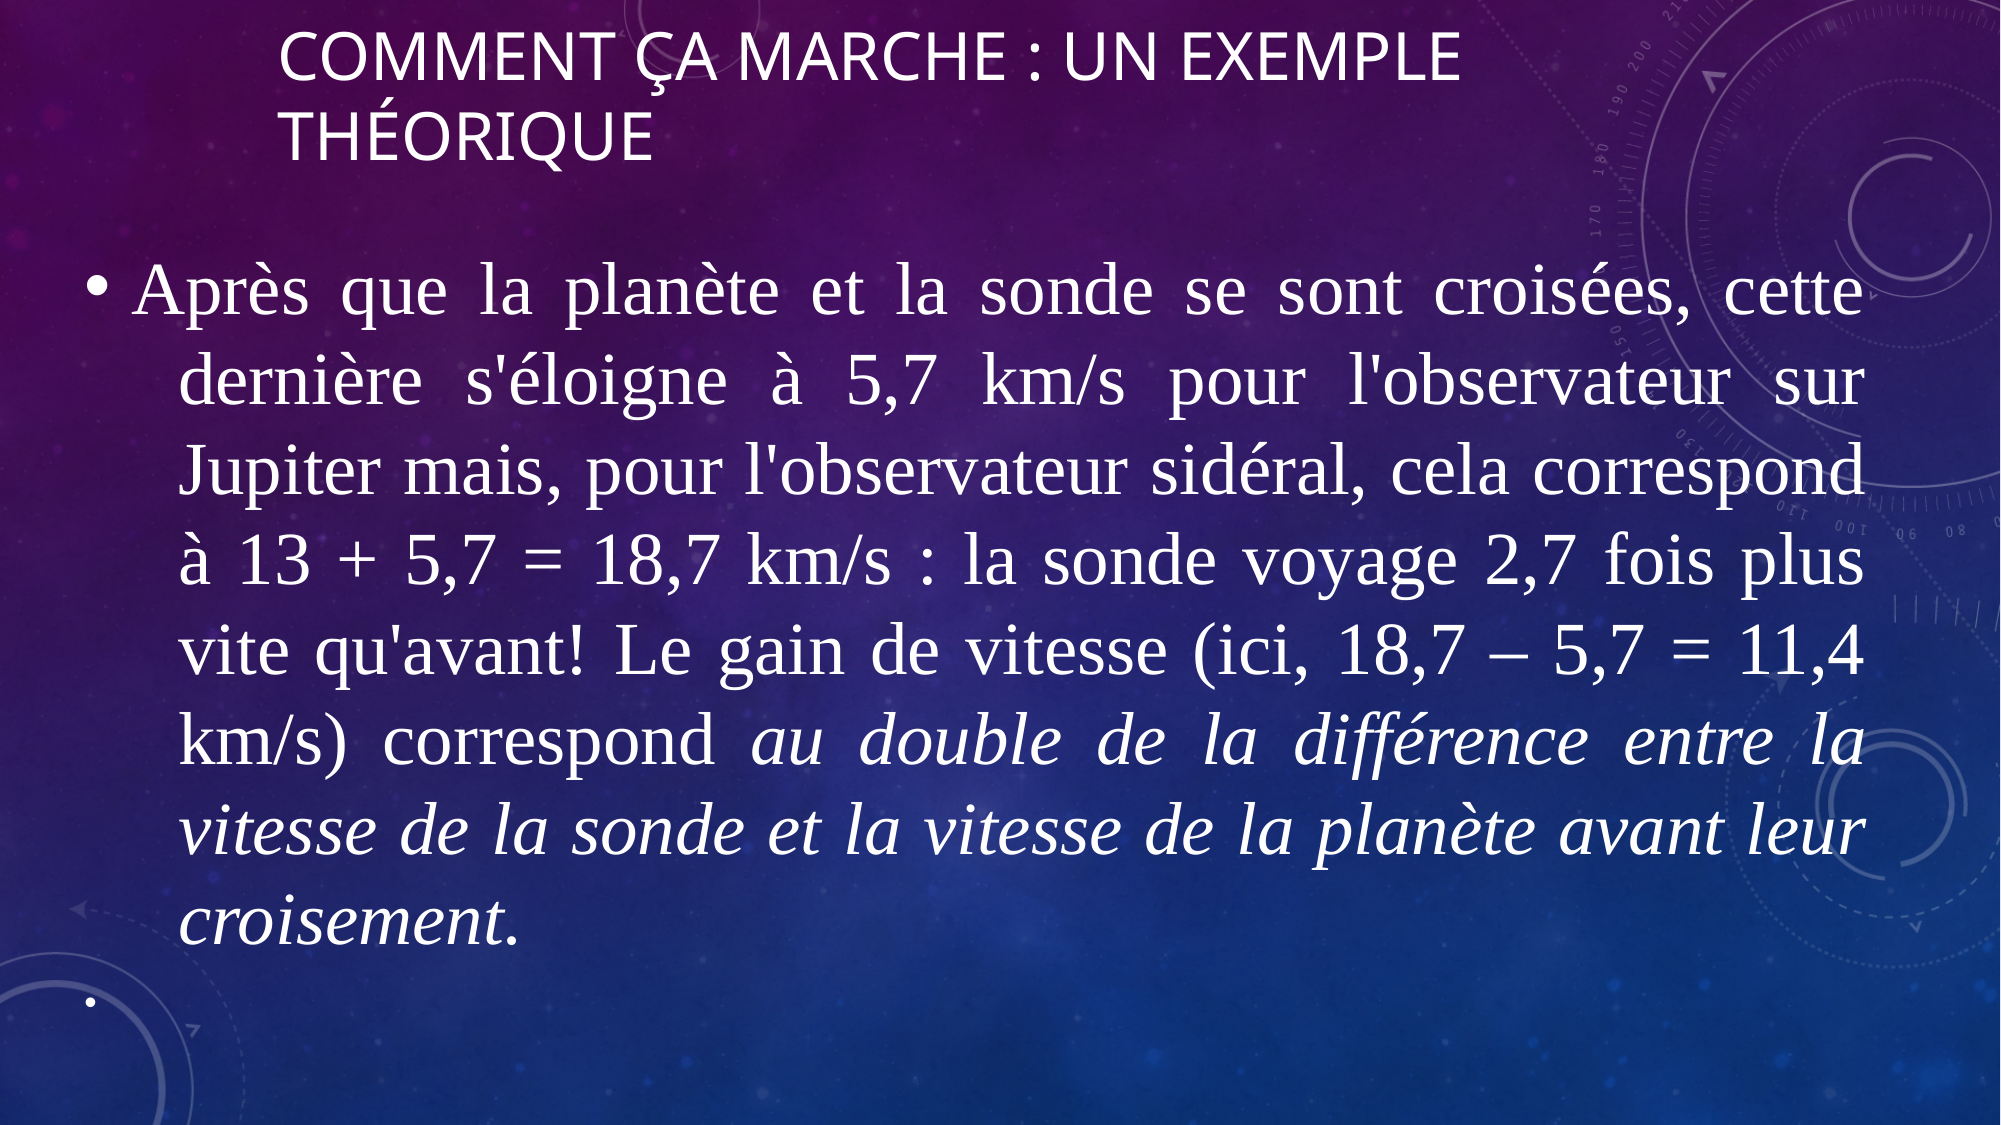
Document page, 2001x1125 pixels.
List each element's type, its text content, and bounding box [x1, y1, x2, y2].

title Comment ça marche : Un exemple Théorique [262, 0, 1765, 186]
list Après que la planète et la sonde se sont croisées, cette dernière s'éloigne à 5,7 km/s pour l'observateur sur Jupiter mais, pour l'observateur sidéral, cela correspond à 13 + 5,7 = 18,7 km/s : la sonde voyage 2,7 fois plus vite qu'avant! Le gain de vitesse (ici, 18,7 – 5,7 = 11,4 km/s) correspond au double de la différence entre la vitesse de la sonde et la vitesse de la planète avant leur croisement. [69, 186, 1905, 1076]
